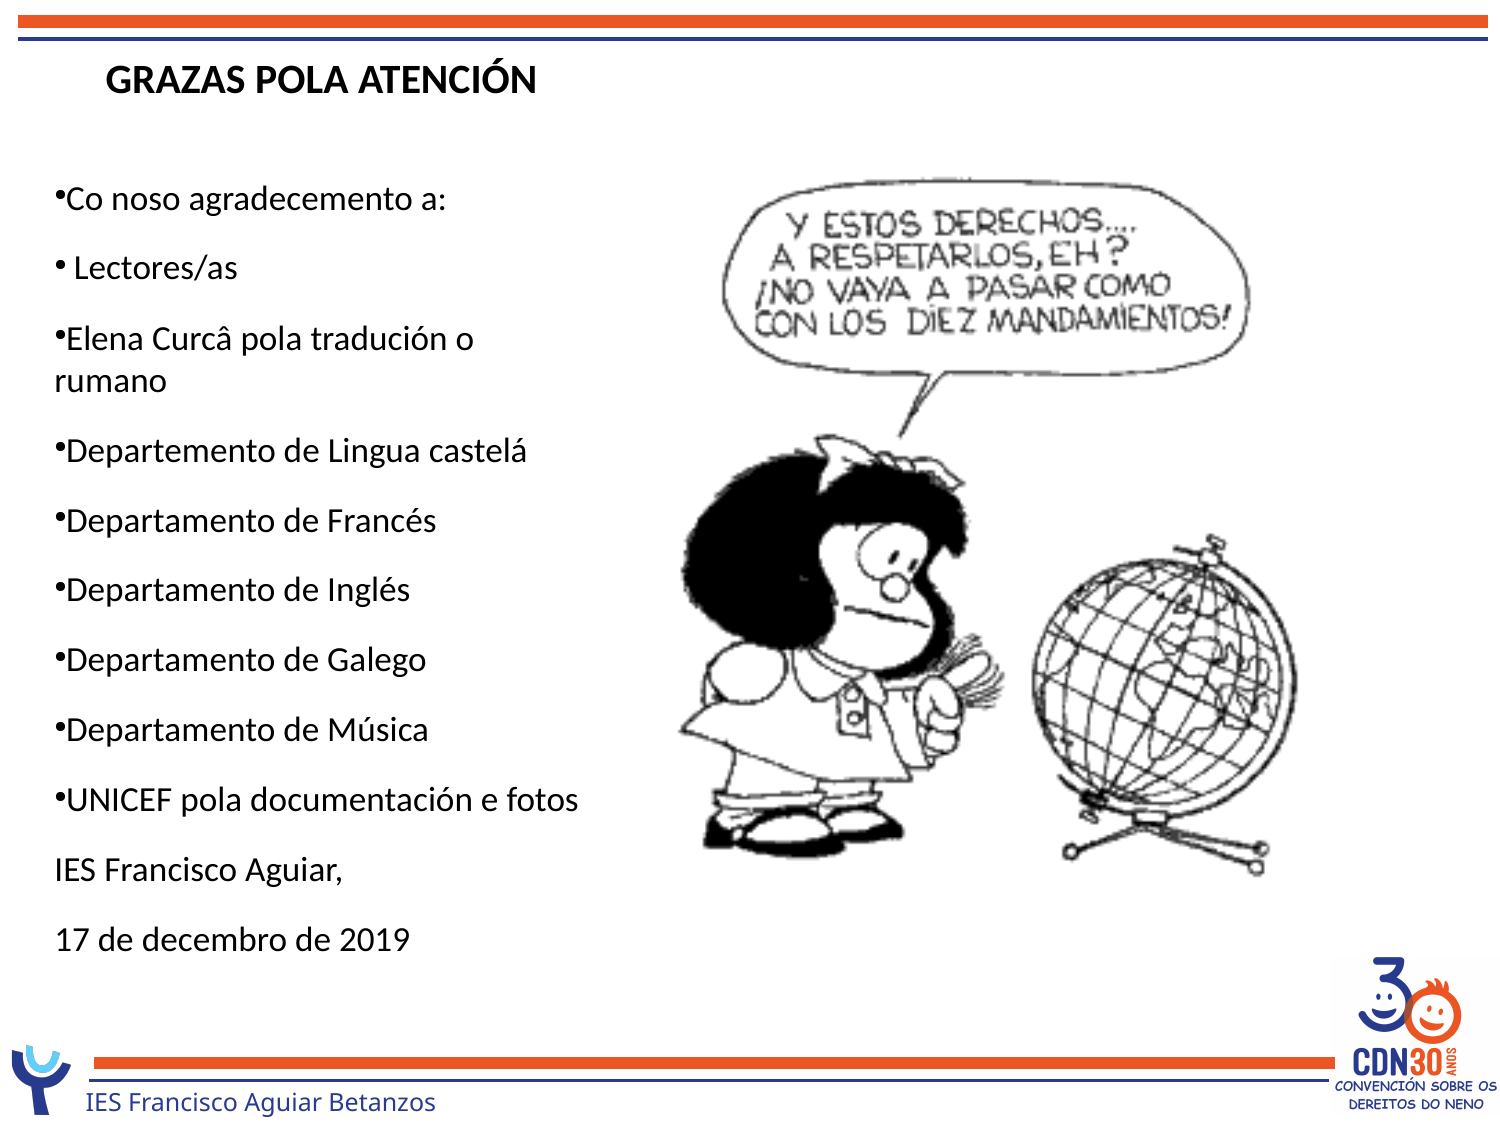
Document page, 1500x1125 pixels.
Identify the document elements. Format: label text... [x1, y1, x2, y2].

picture [11, 1045, 71, 1115]
list Co noso agradecemento a: Lectores/as Elena Curcâ pola tradución o rumano Departemento de Lingua castelá Departamento de Francés Departamento de Inglés Departamento de Galego Departamento de Música UNICEF pola documentación e fotos IES Francisco Aguiar, 17 de decembro de 2019 [39, 167, 603, 1005]
picture [646, 167, 1323, 883]
title GRAZAS POLA ATENCIÓN [75, 44, 569, 167]
picture [1330, 956, 1500, 1115]
